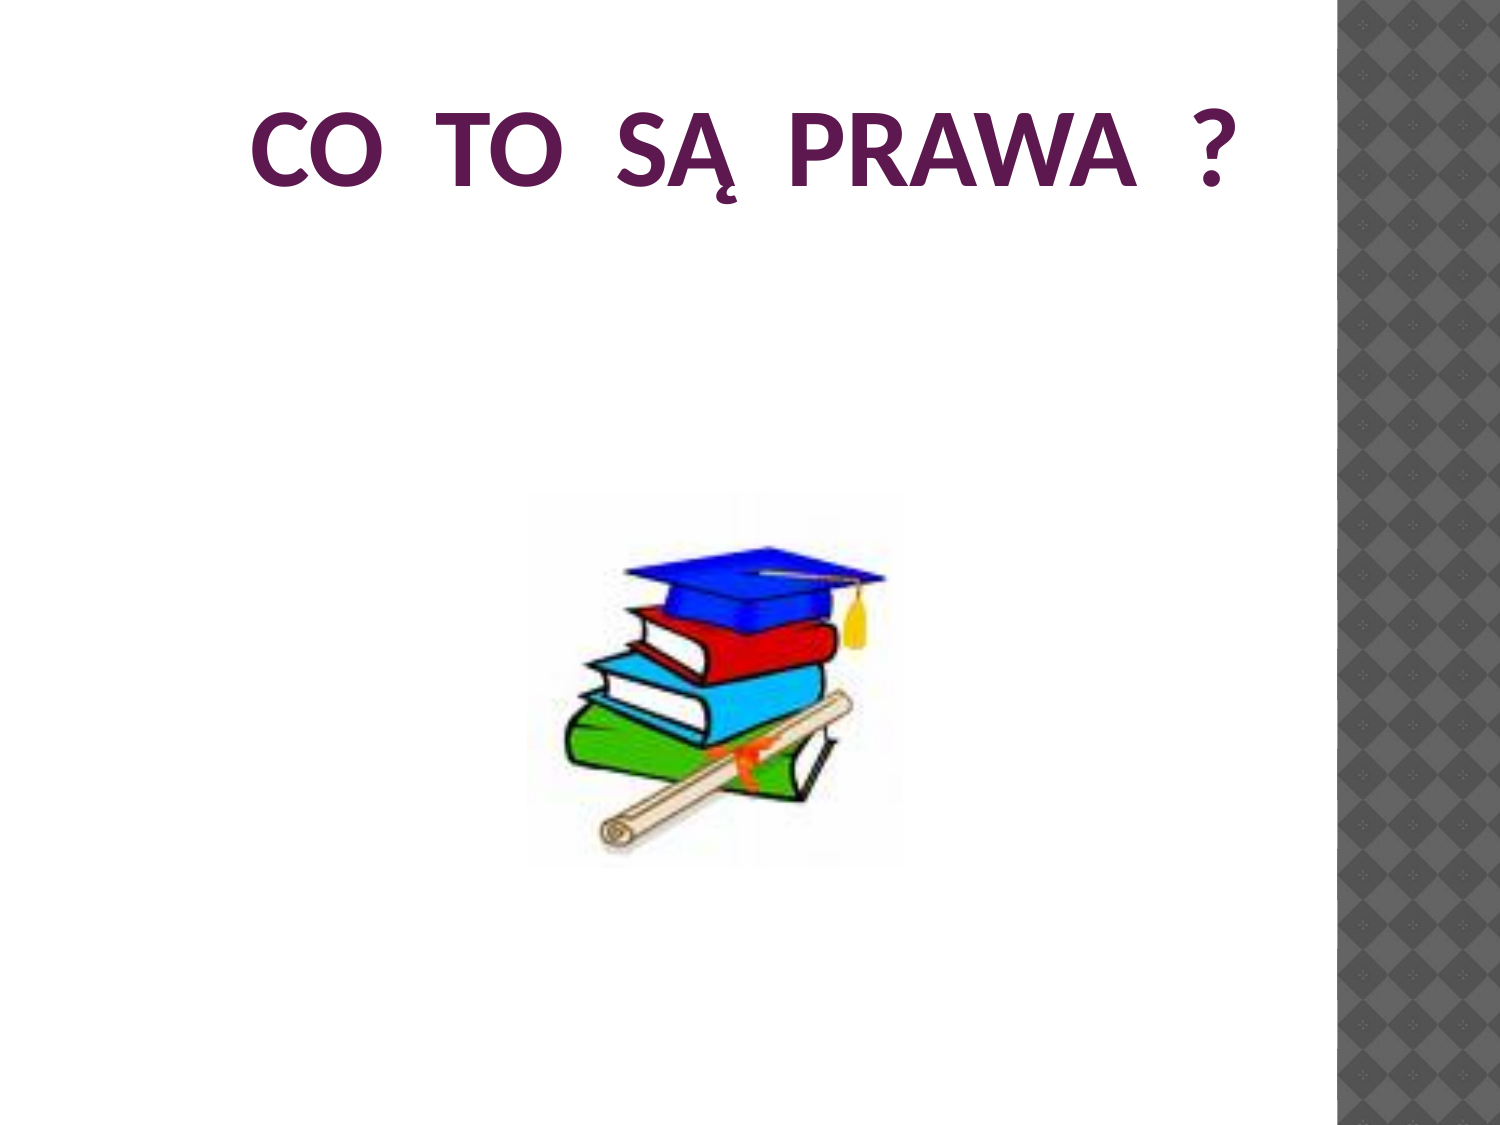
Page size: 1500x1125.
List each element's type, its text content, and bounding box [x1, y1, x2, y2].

picture [1337, 0, 1500, 1125]
title CO TO SĄ PRAWA ? [152, 58, 1340, 247]
picture [527, 492, 903, 868]
